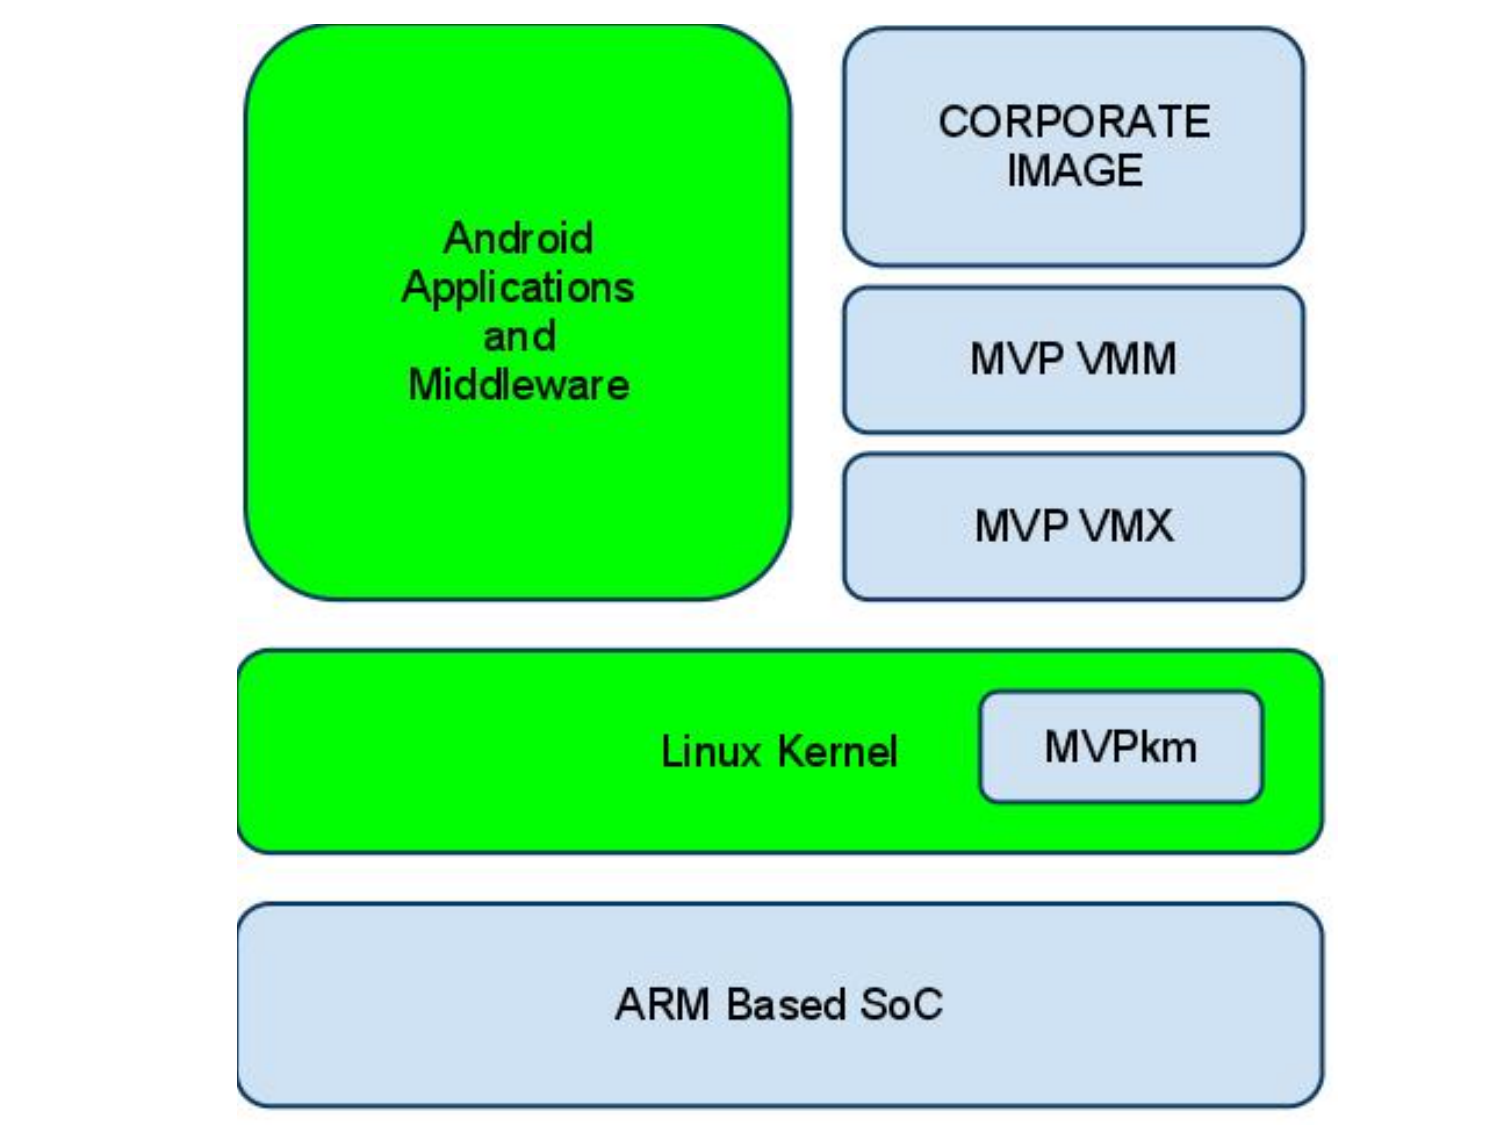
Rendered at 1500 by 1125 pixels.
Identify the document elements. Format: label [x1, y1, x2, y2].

picture [237, 24, 1338, 1125]
